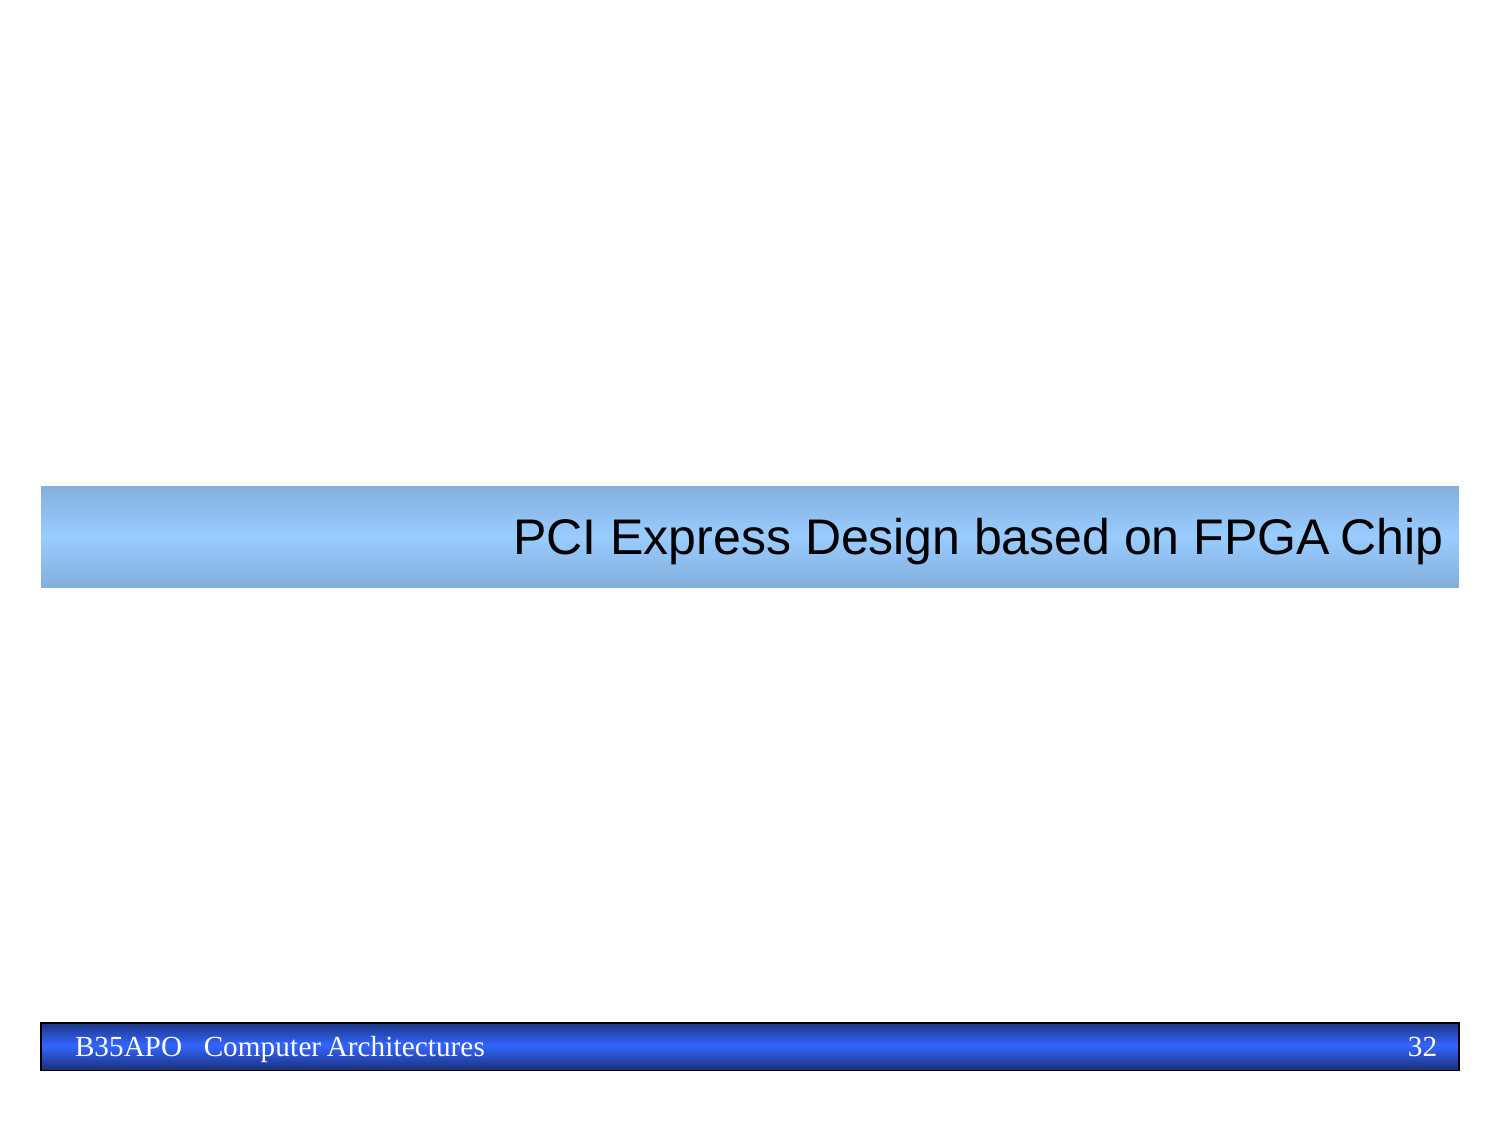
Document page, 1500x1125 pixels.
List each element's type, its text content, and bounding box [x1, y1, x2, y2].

title PCI Express Design based on FPGA Chip [41, 486, 1459, 588]
